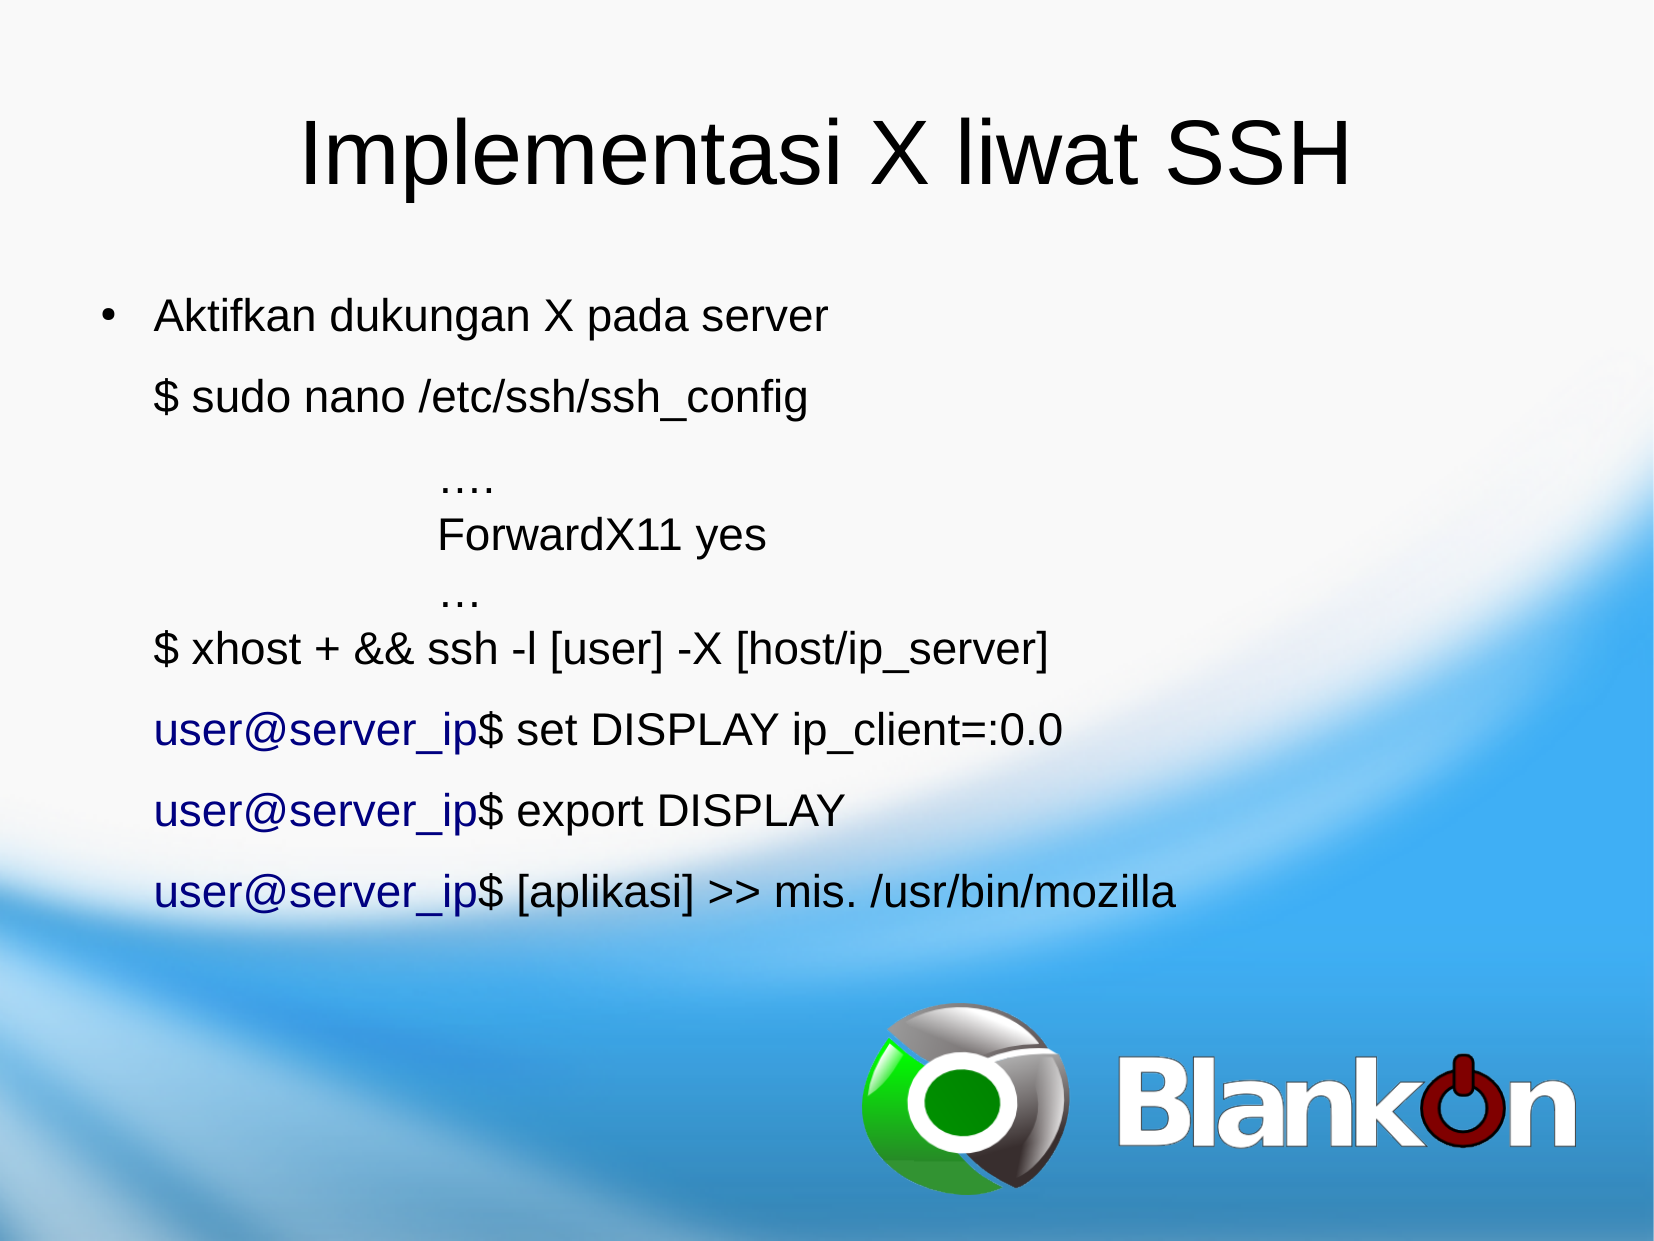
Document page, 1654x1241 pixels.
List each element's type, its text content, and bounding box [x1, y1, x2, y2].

list Aktifkan dukungan X pada server $ sudo nano /etc/ssh/ssh_config …. ForwardX11 yes … $ xhost + && ssh -l [user] -X [host/ip_server] user@server_ip$ set DISPLAY ip_client=:0.0 user@server_ip$ export DISPLAY user@server_ip$ [aplikasi] >> mis. /usr/bin/mozilla [82, 290, 1571, 1109]
picture [0, 0, 1654, 1241]
title Implementasi X liwat SSH [82, 49, 1571, 257]
